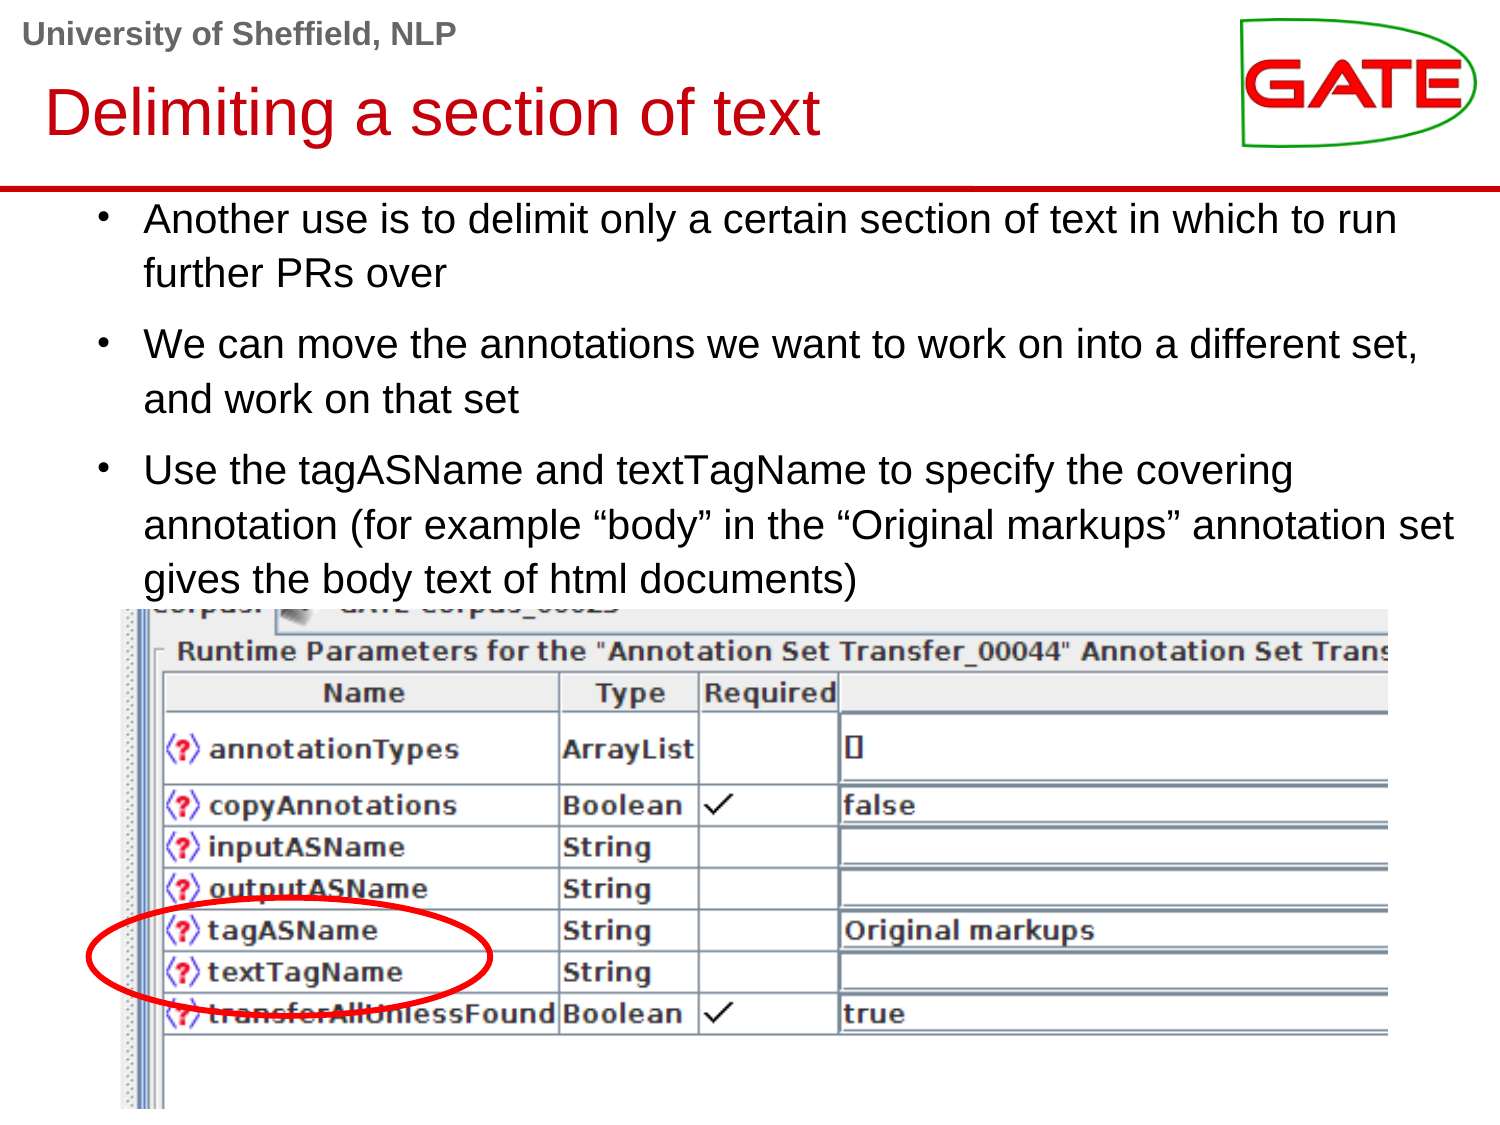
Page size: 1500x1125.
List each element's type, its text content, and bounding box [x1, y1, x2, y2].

picture [119, 901, 487, 1012]
picture [1270, 18, 1477, 112]
title Delimiting a section of text [29, 11, 1270, 112]
list Another use is to delimit only a certain section of text in which to run further PRs over We can move the annotations we want to work on into a different set, and work on that set Use the tagASName and textTagName to specify the covering annotation (for example “body” in the “Original markups” annotation set gives the body text of html documents) [17, 112, 1489, 610]
picture [119, 609, 1388, 1109]
